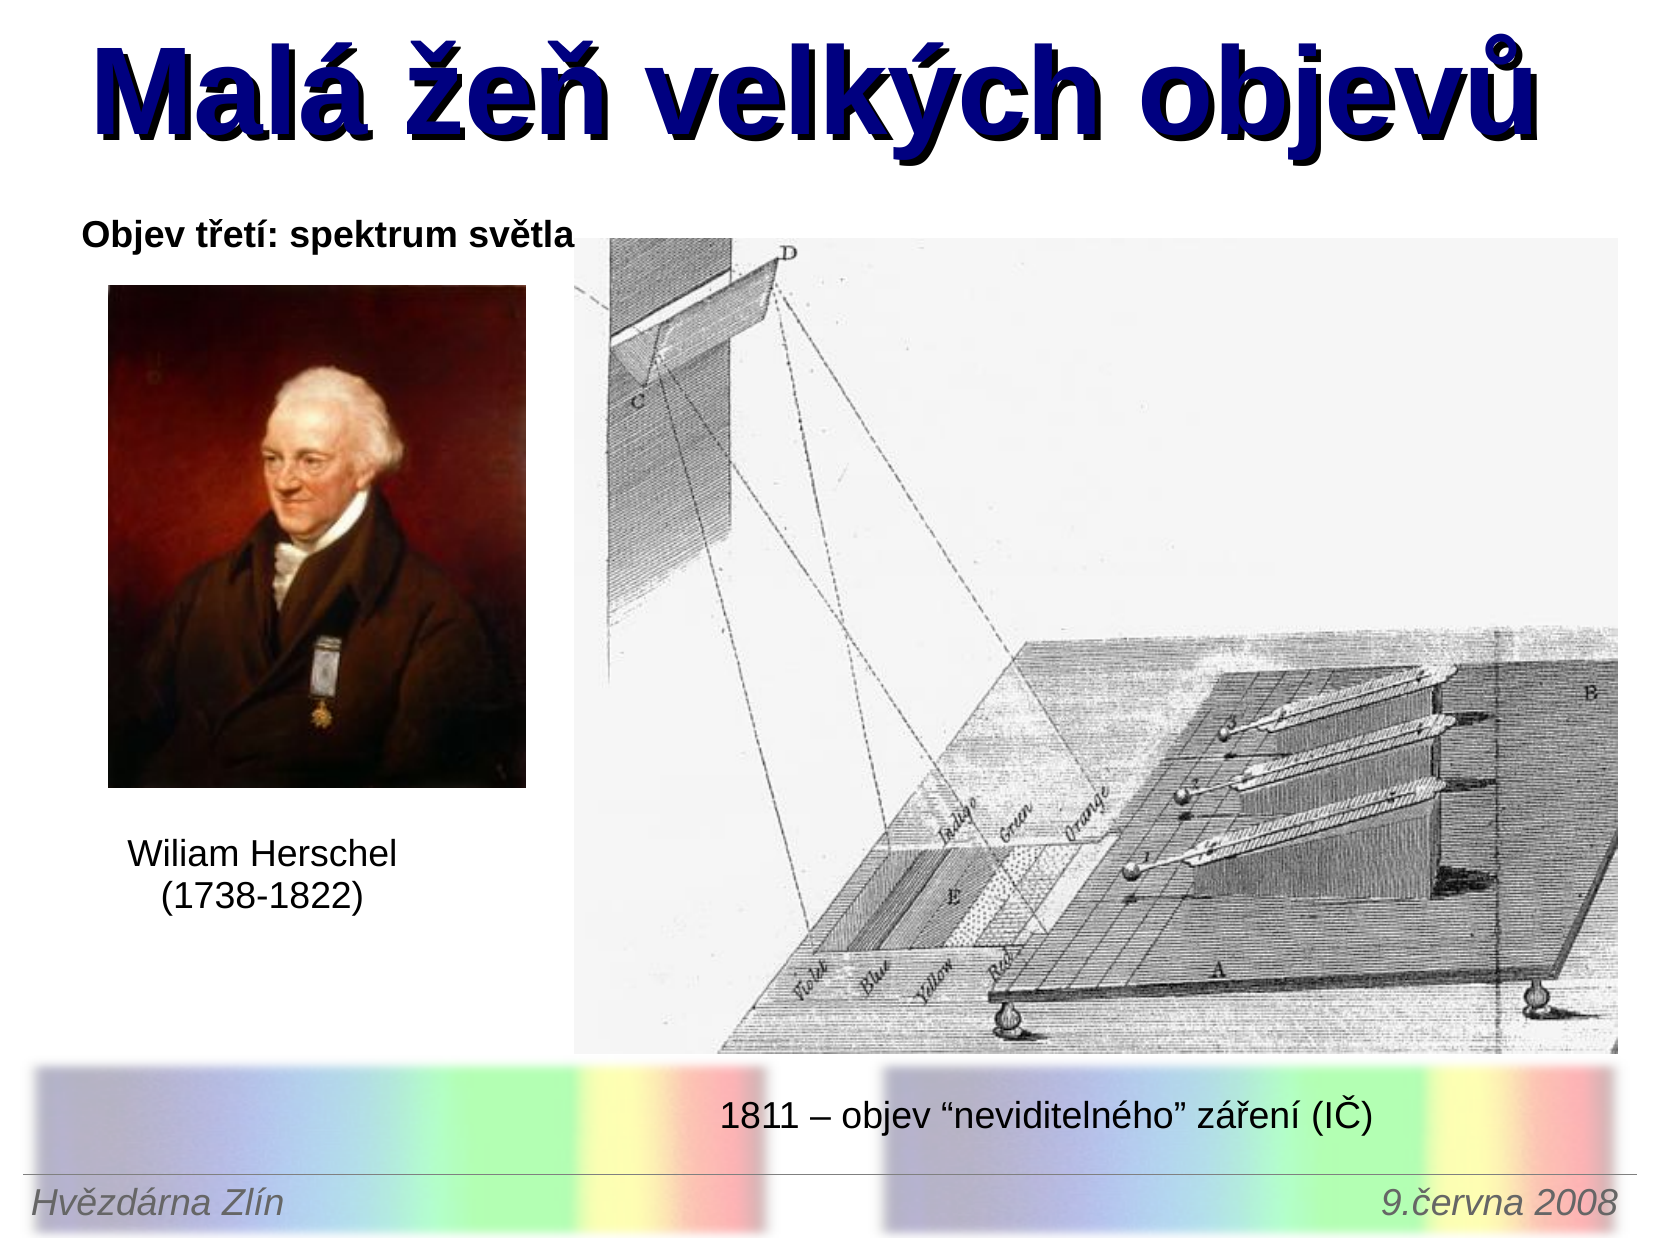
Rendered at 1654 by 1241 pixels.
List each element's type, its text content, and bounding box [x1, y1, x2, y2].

text_box Wiliam Herschel (1738-1822) [112, 825, 413, 924]
picture [5, 238, 1654, 1238]
text_box Objev třetí: spektrum světla [66, 205, 591, 263]
text_box Malá žeň velkých objevů [75, 13, 1558, 169]
text_box 1811 – objev “neviditelného” záření (IČ) [704, 1087, 1390, 1145]
text_box Hvězdárna Zlín 9.června 2008 [16, 1174, 1633, 1232]
picture [108, 285, 526, 788]
